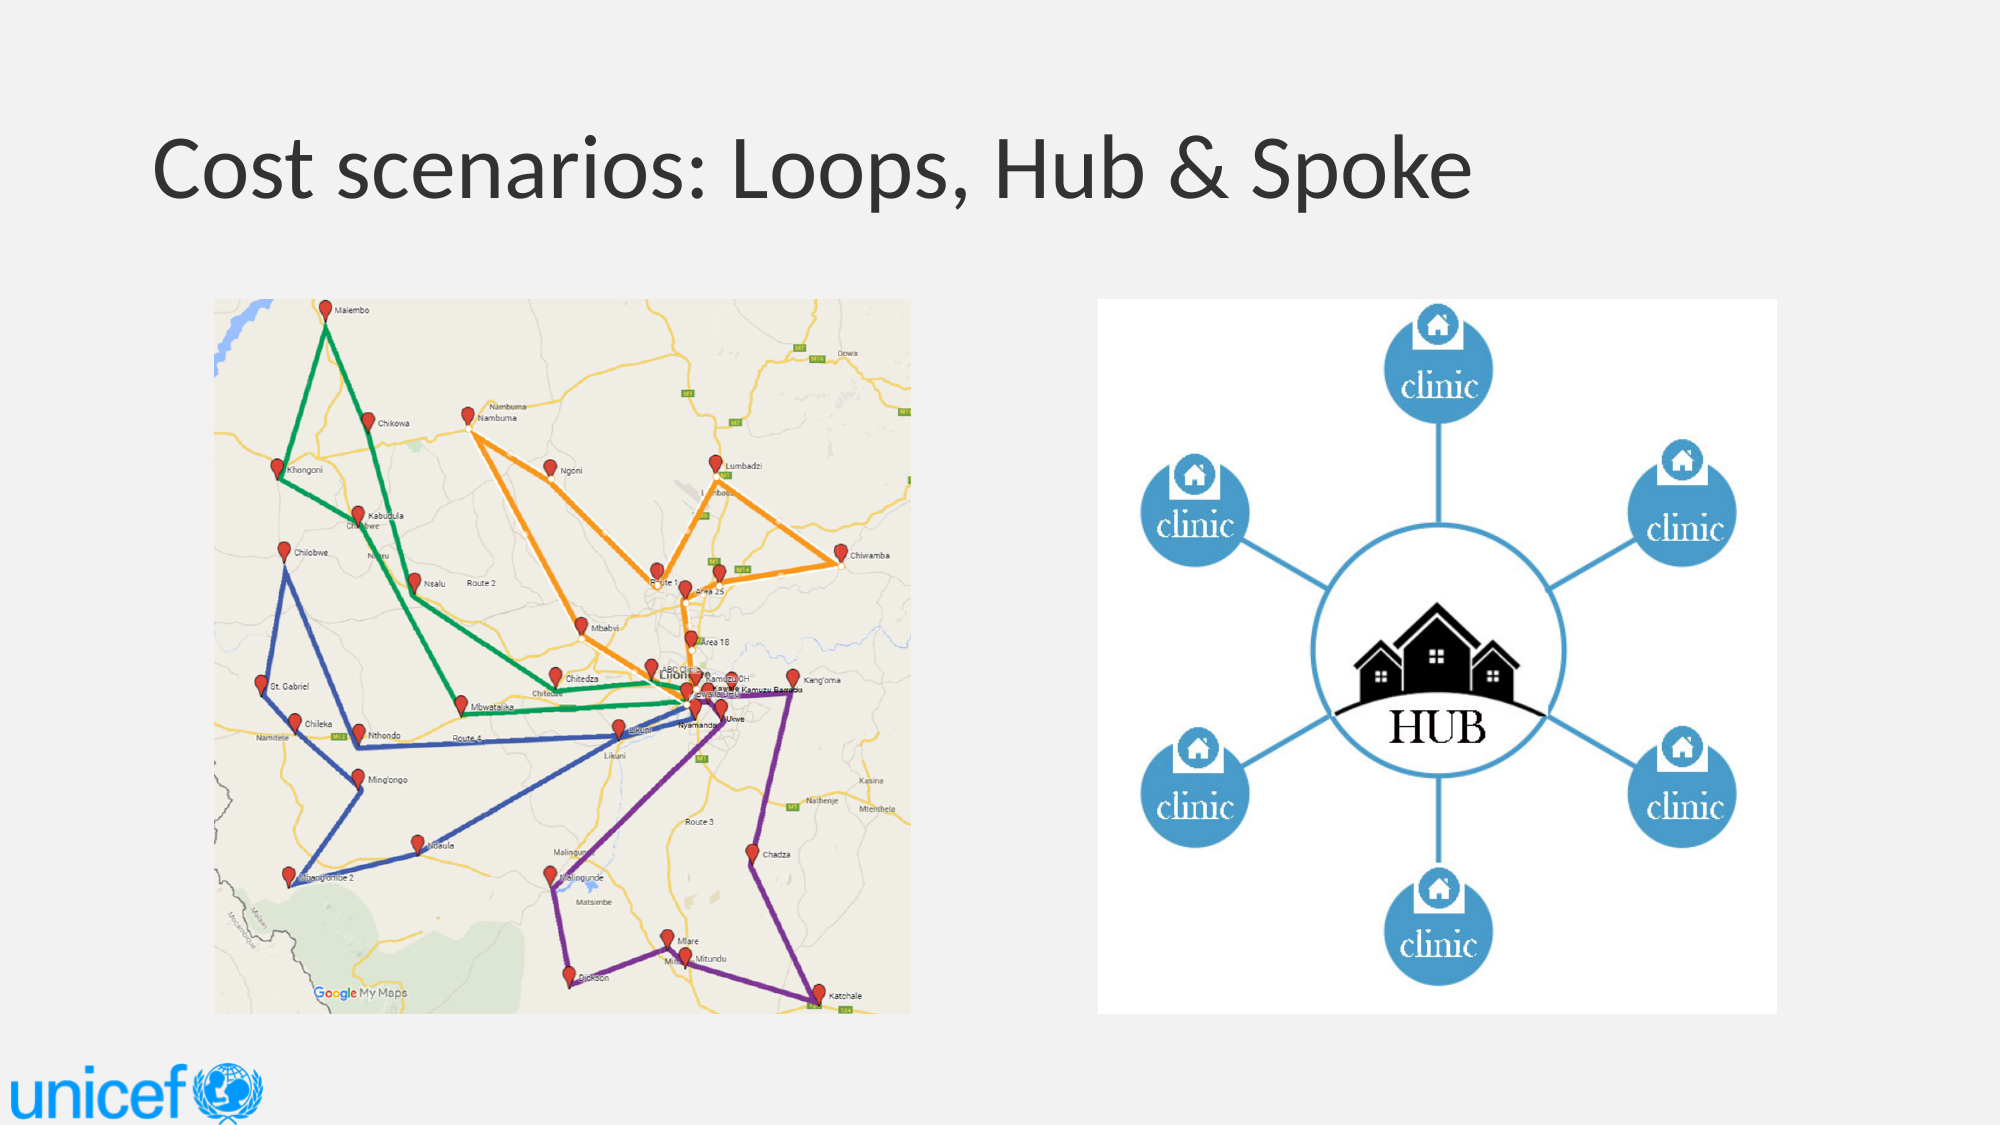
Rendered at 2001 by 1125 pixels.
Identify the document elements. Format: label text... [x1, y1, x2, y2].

picture [214, 299, 911, 1014]
title Cost scenarios: Loops, Hub & Spoke [137, 59, 1863, 278]
picture [1098, 299, 1777, 1014]
picture [11, 1063, 263, 1125]
